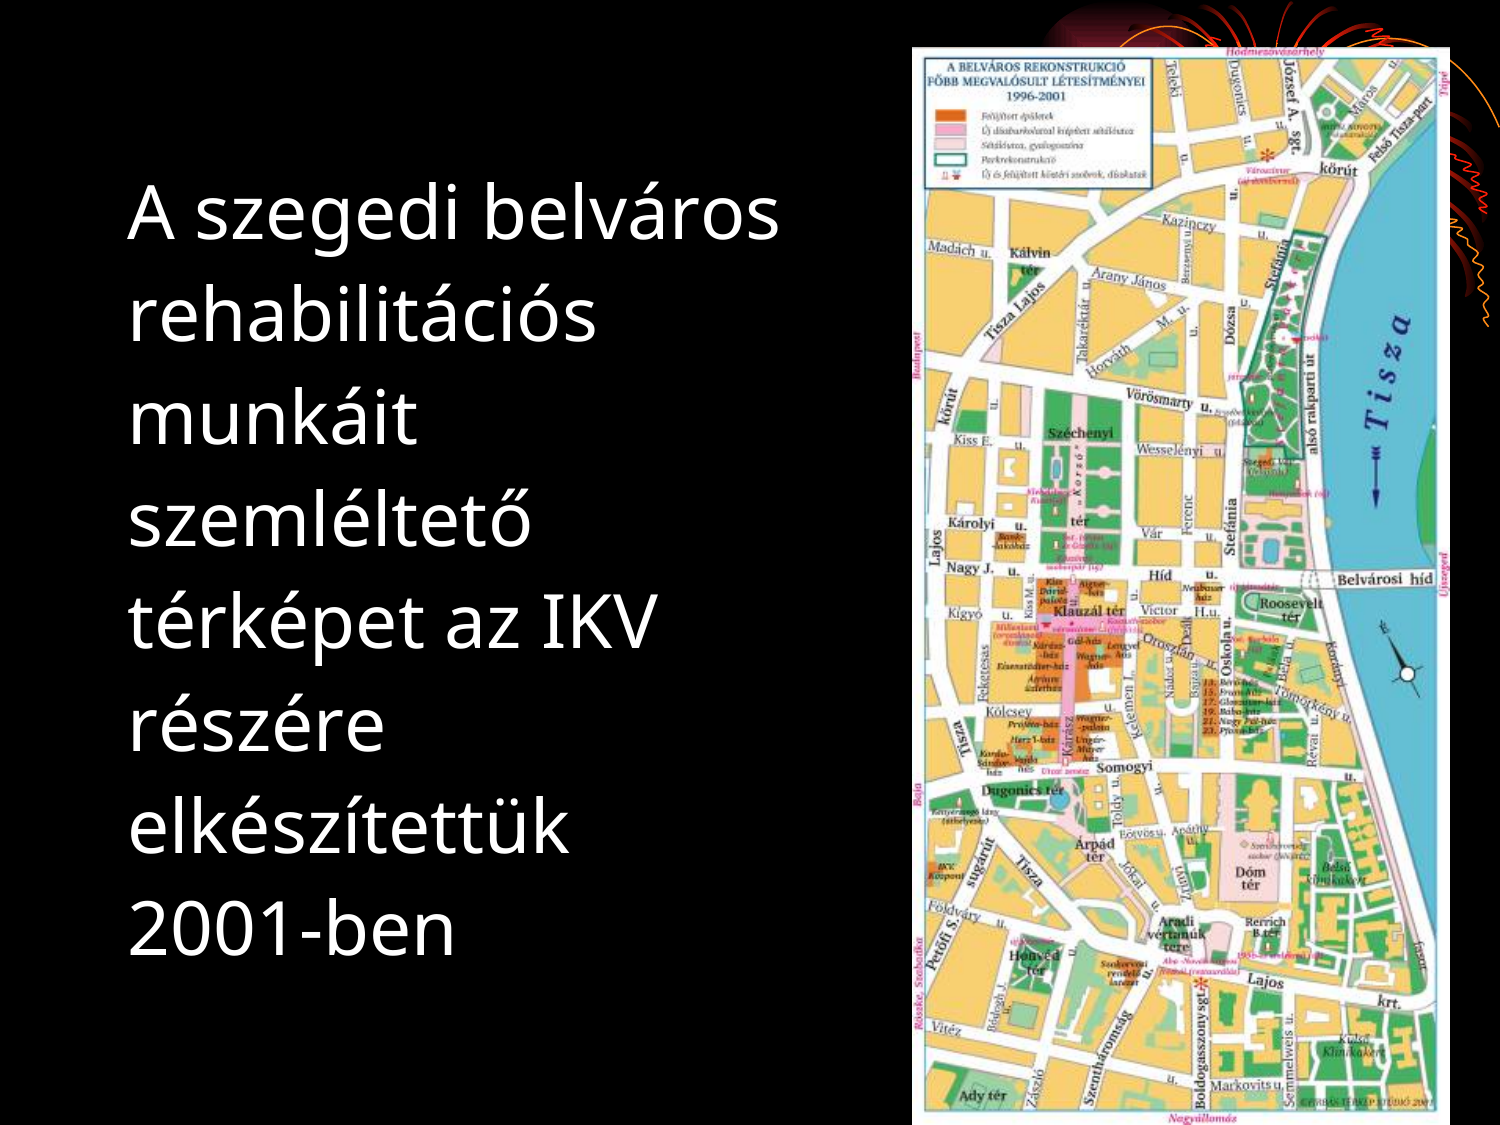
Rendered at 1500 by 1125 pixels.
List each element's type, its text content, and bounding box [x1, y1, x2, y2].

picture [912, 47, 1450, 1125]
title A szegedi belváros rehabilitációs munkáit szemléltető térképet az IKV részére elkészítettük 2001-ben [112, 49, 838, 1088]
